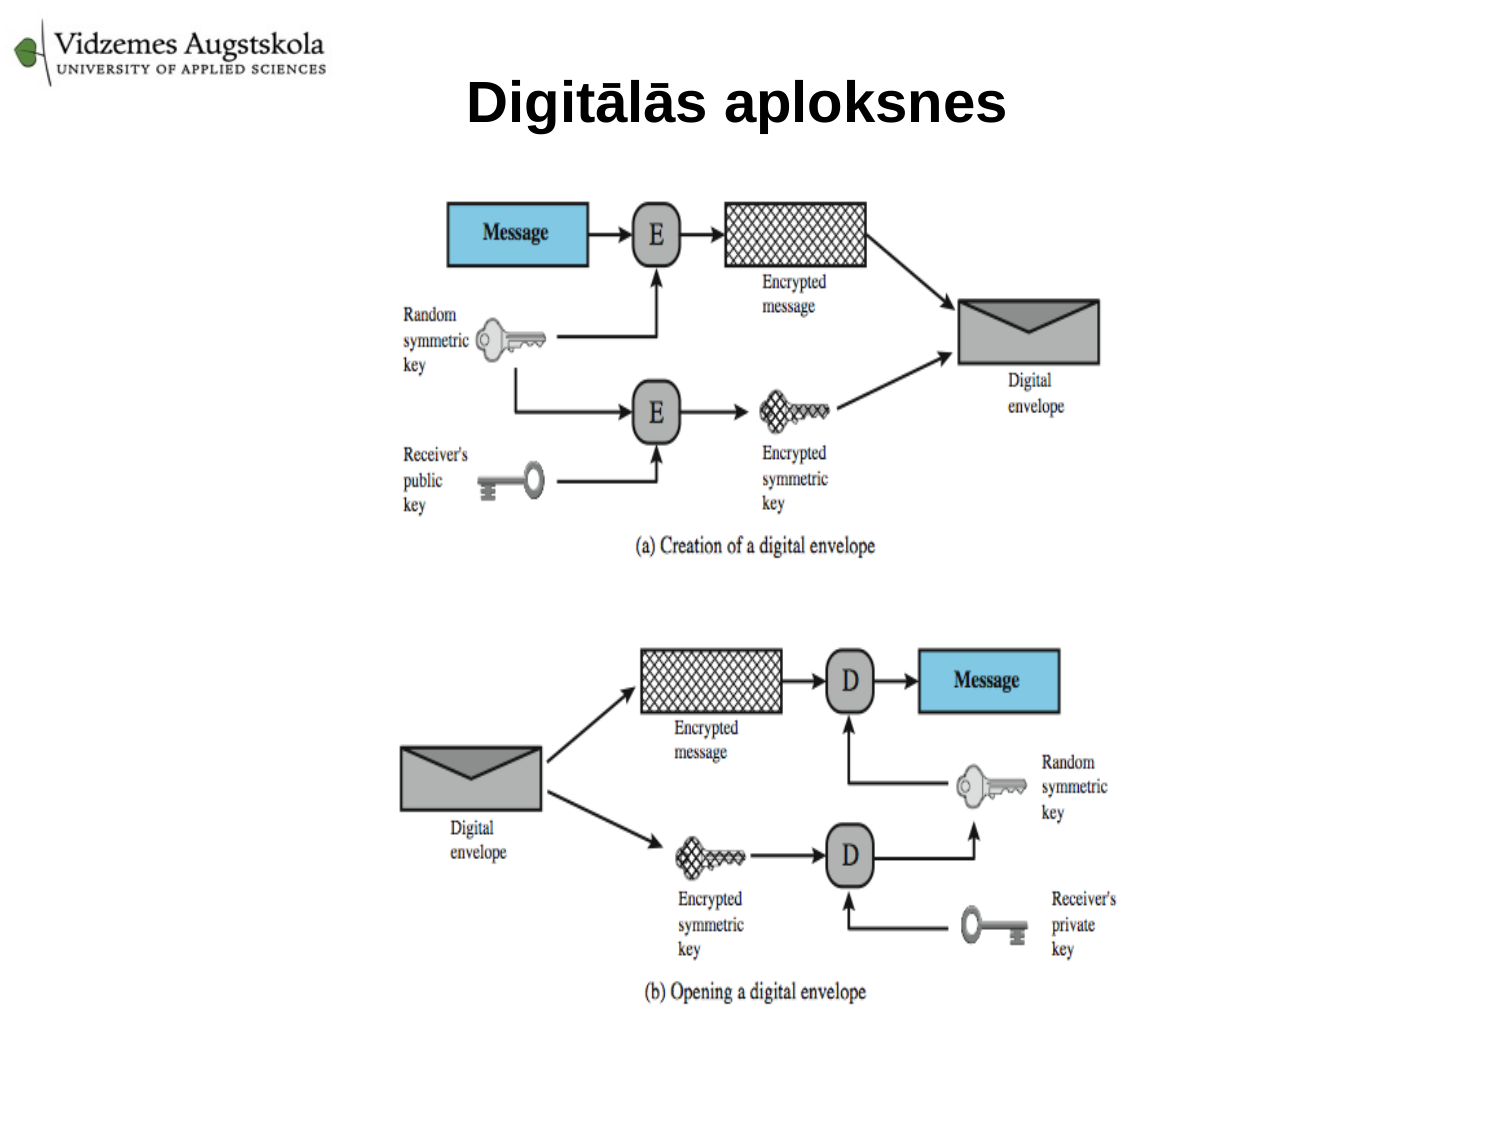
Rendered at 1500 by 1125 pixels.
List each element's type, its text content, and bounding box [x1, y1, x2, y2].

picture [5, 2, 334, 102]
title Digitālās aploksnes [84, 59, 1371, 149]
picture [379, 149, 1134, 1087]
